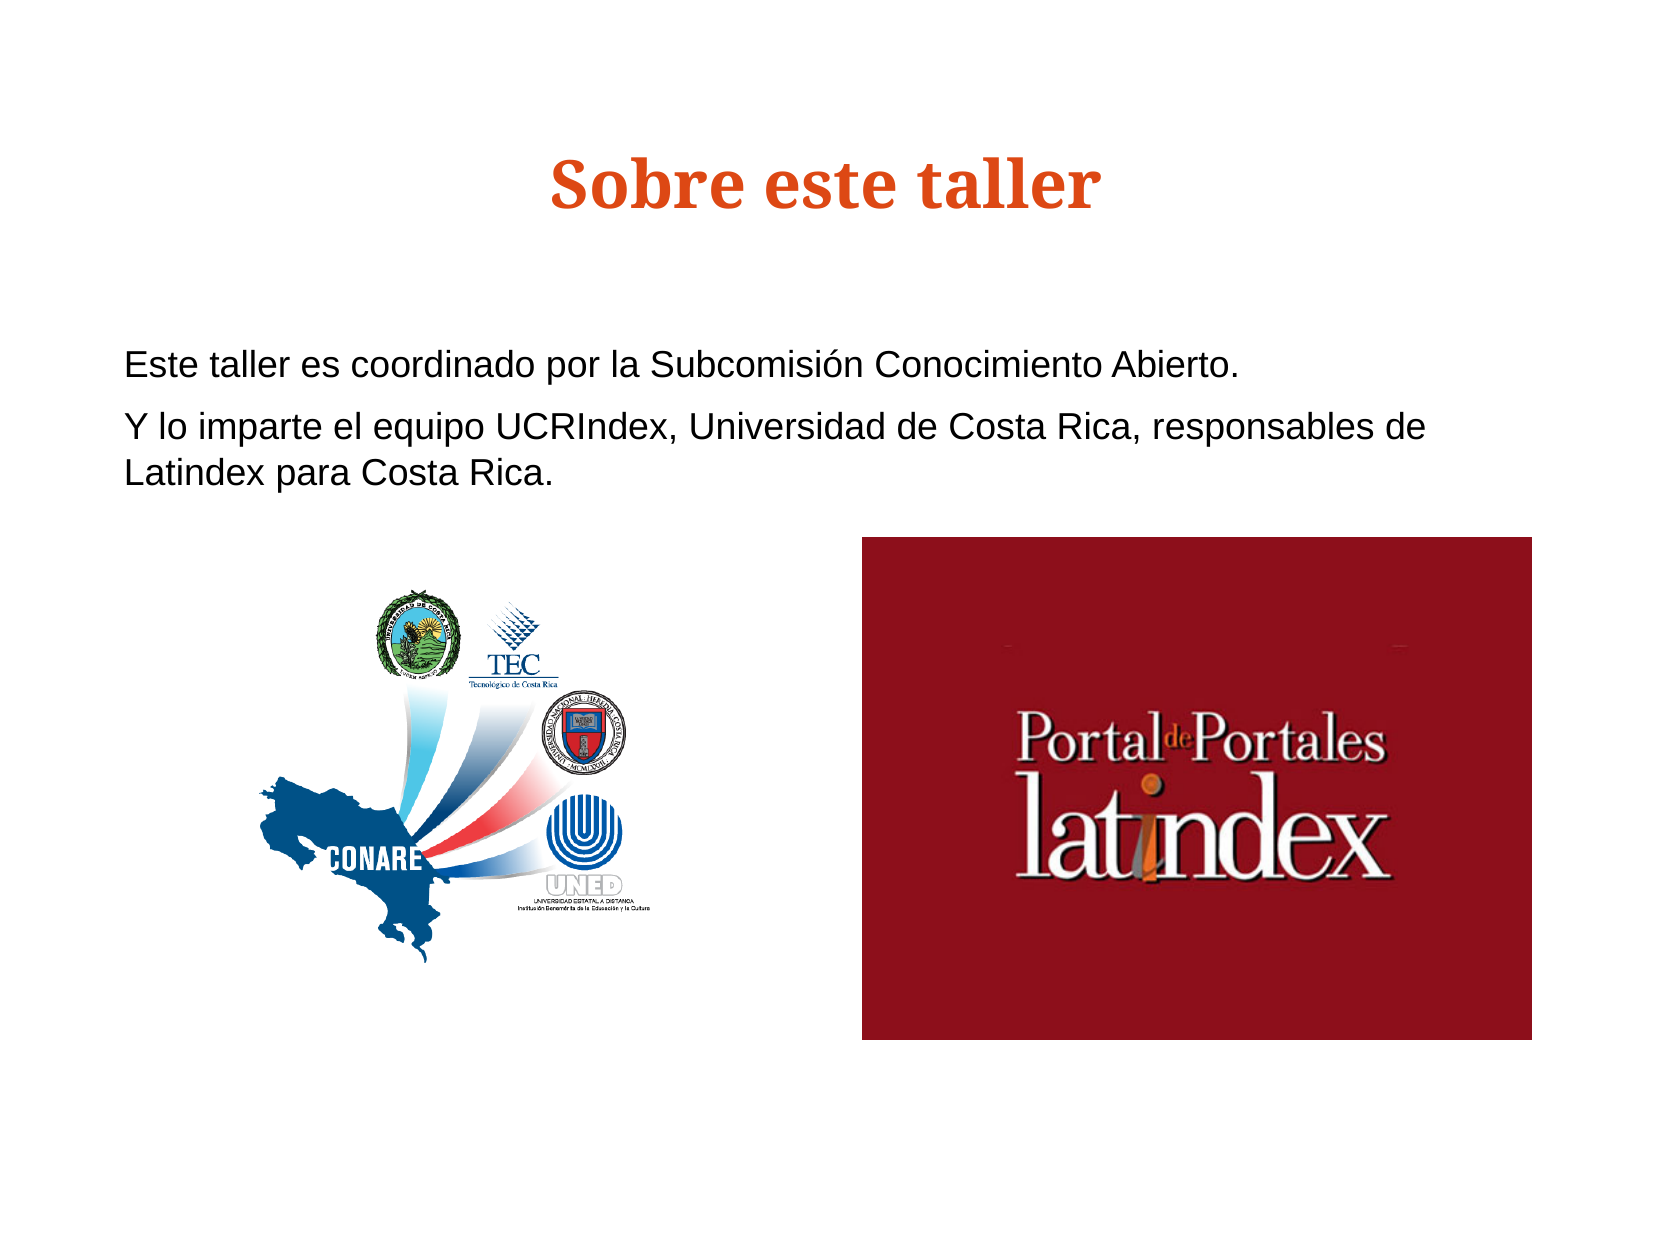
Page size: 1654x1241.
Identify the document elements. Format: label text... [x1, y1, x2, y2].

title Sobre este taller [124, 78, 1530, 287]
picture [259, 589, 650, 963]
list Este taller es coordinado por la Subcomisión Conocimiento Abierto. Y lo imparte el equipo UCRIndex, Universidad de Costa Rica, responsables de Latindex para Costa Rica. [124, 343, 1532, 1063]
